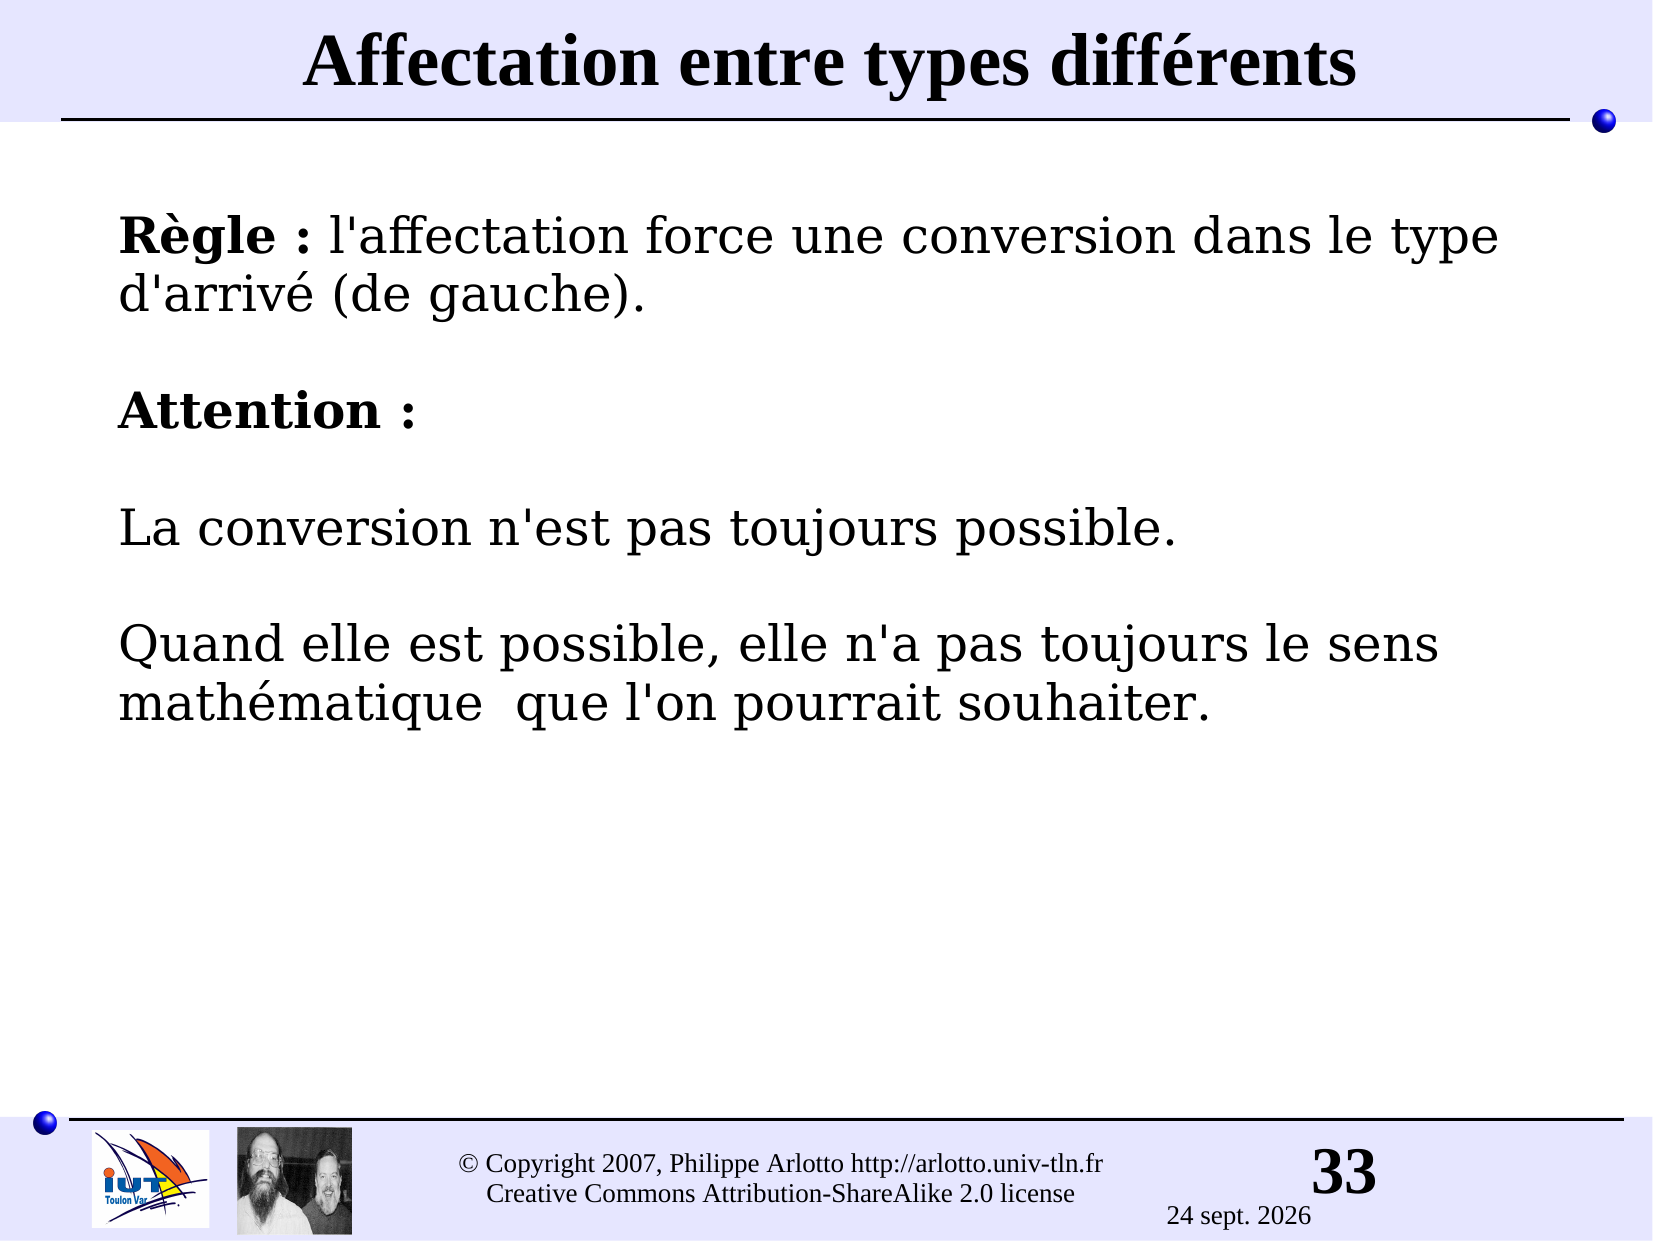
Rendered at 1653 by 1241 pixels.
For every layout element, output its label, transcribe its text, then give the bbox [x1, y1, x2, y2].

text_box Règle : l'affectation force une conversion dans le type d'arrivé (de gauche). Attention : La conversion n'est pas toujours possible. Quand elle est possible, elle n'a pas toujours le sens mathématique que l'on pourrait souhaiter. [118, 206, 1503, 791]
picture [237, 1127, 352, 1235]
title Affectation entre types différents [95, 11, 1585, 110]
